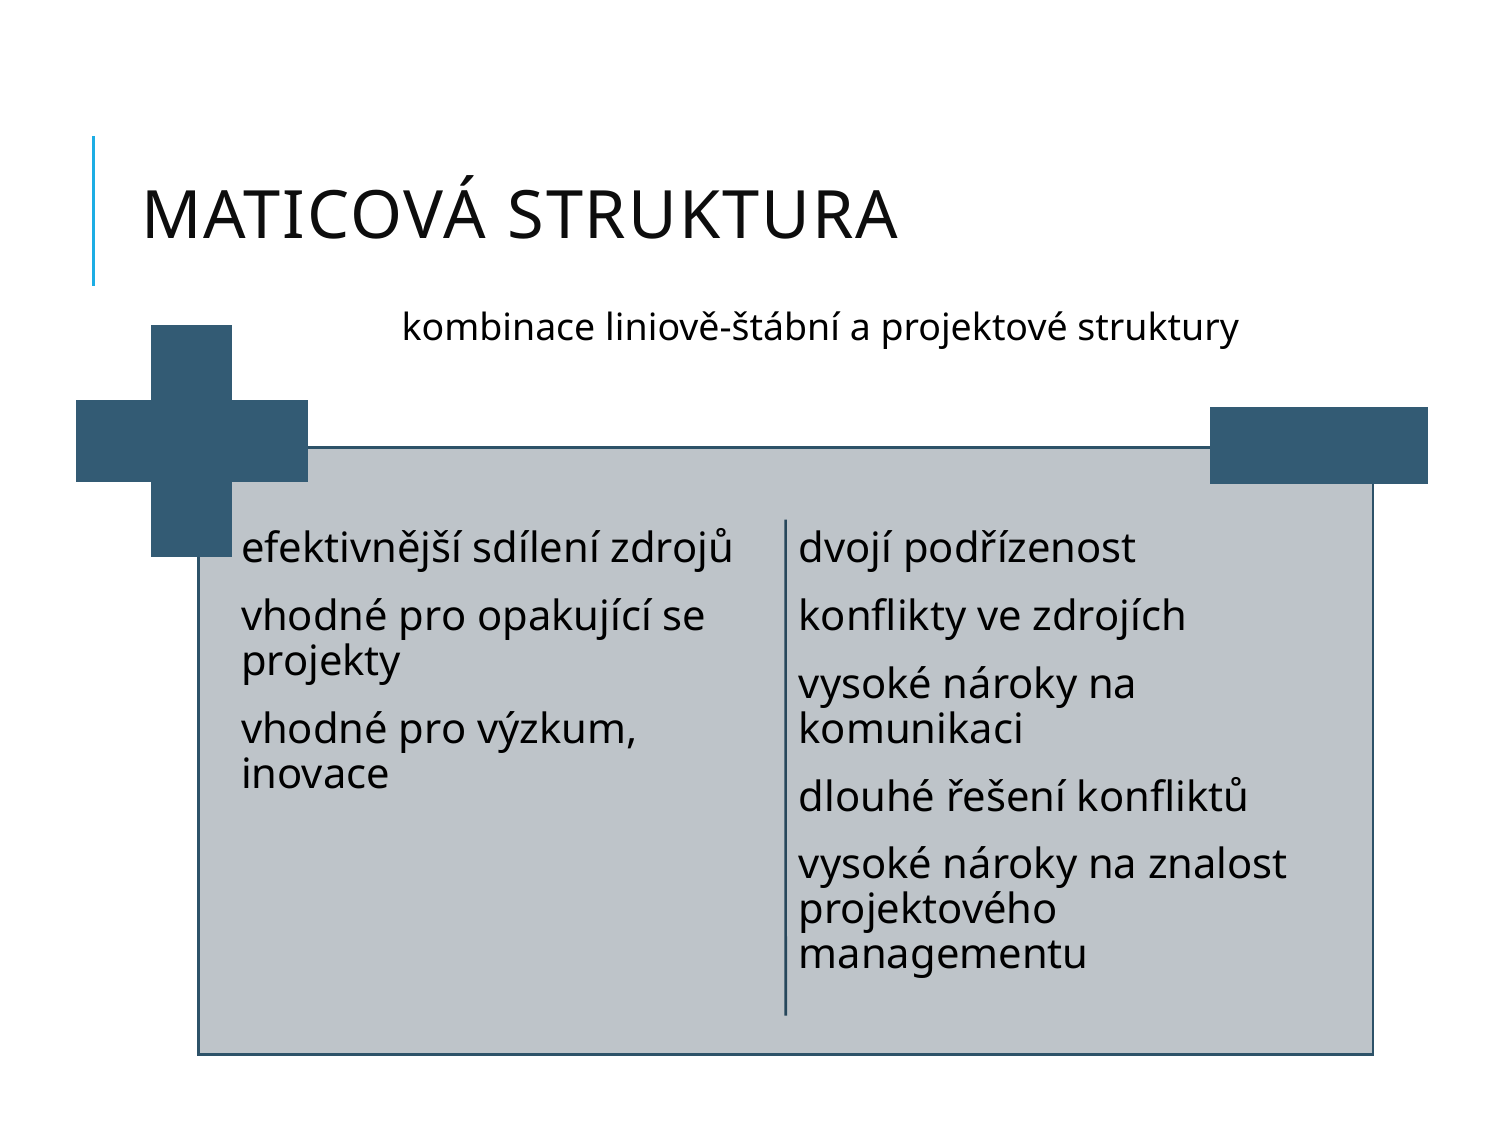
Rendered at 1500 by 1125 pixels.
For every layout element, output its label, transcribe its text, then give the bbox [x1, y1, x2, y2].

text_box dvojí podřízenost konflikty ve zdrojích vysoké nároky na komunikaci dlouhé řešení konfliktů vysoké nároky na znalost projektového managementu [790, 518, 1337, 1038]
text_box efektivnější sdílení zdrojů vhodné pro opakující se projekty vhodné pro výzkum, inovace [233, 518, 779, 1038]
text_box kombinace liniově-štábní a projektové struktury [386, 295, 1291, 357]
text_box [76, 326, 1427, 1055]
title Maticová struktura [126, 96, 1322, 343]
